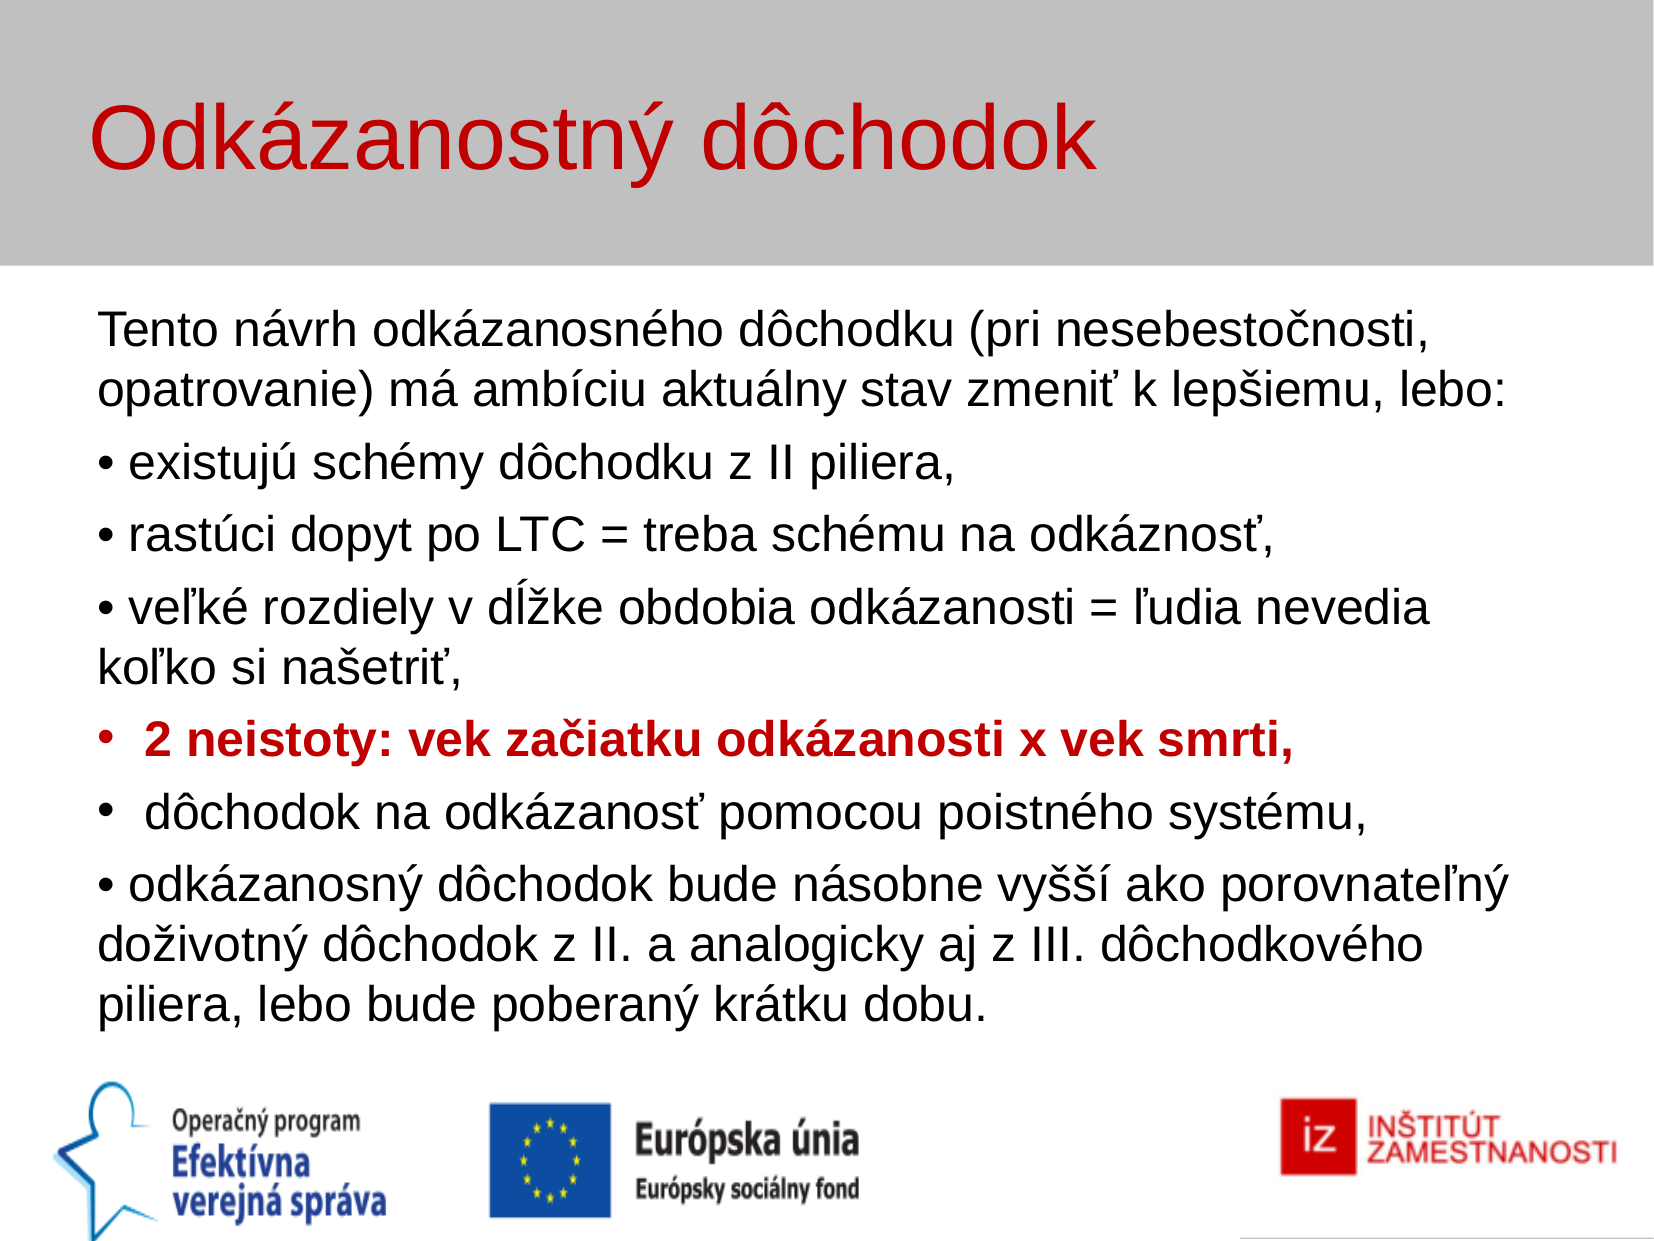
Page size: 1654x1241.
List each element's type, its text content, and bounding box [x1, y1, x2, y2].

picture [1240, 1033, 1654, 1241]
text_box Tento návrh odkázanosného dôchodku (pri nesebestočnosti, opatrovanie) má ambíciu aktuálny stav zmeniť k lepšiemu, lebo: • existujú schémy dôchodku z II piliera, • rastúci dopyt po LTC = treba schému na odkáznosť, • veľké rozdiely v dĺžke obdobia odkázanosti = ľudia nevedia koľko si našetriť, 2 neistoty: vek začiatku odkázanosti x vek smrti, dôchodok na odkázanosť pomocou poistného systému, • odkázanosný dôchodok bude násobne vyšší ako porovnateľný doživotný dôchodok z II. a analogicky aj z III. dôchodkového piliera, lebo bude poberaný krátku dobu. [82, 289, 1548, 1097]
title Odkázanostný dôchodok [88, 29, 1565, 237]
picture [29, 1062, 886, 1241]
